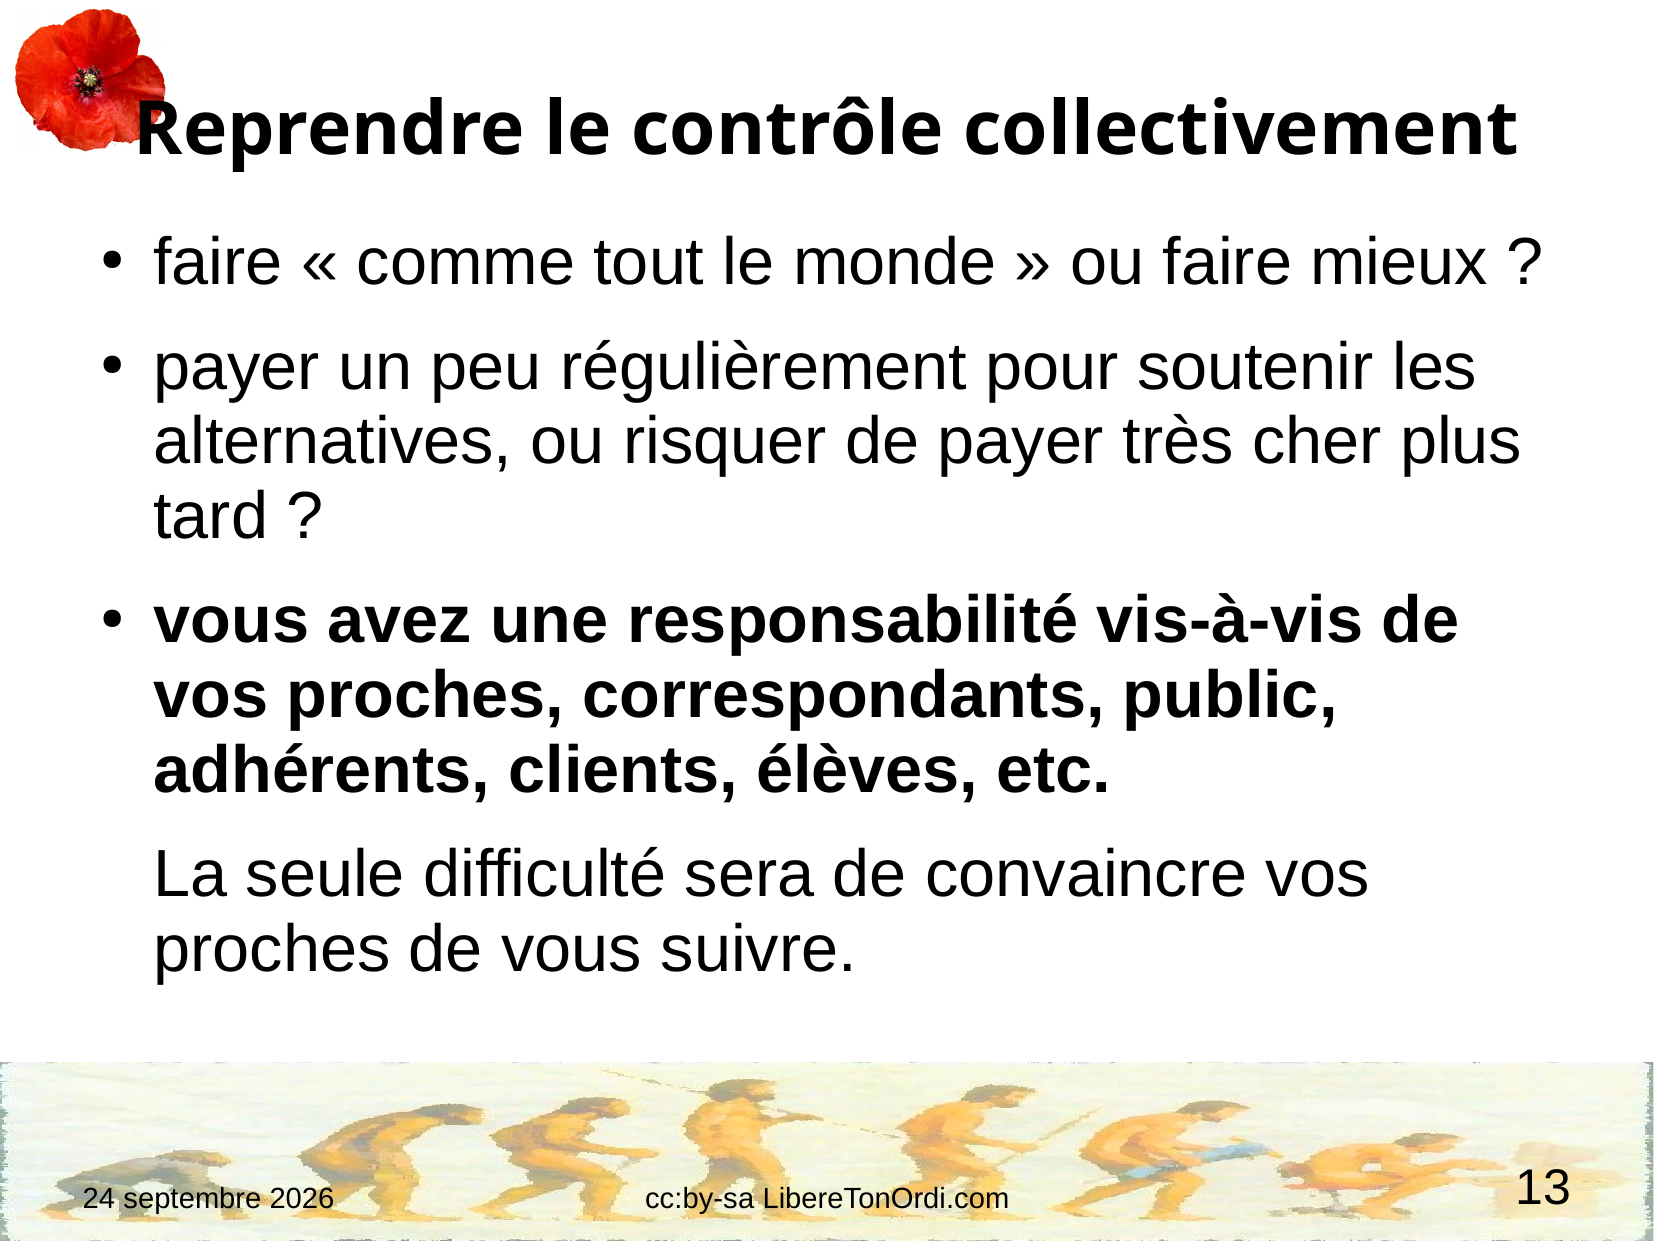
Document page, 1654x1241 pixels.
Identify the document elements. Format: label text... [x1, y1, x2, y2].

title Reprendre le contrôle collectivement [82, 49, 1571, 201]
list faire « comme tout le monde » ou faire mieux ? payer un peu régulièrement pour soutenir les alternatives, ou risquer de payer très cher plus tard ? vous avez une responsabilité vis-à-vis de vos proches, correspondants, public, adhérents, clients, élèves, etc. La seule difficulté sera de convaincre vos proches de vous suivre. [82, 224, 1571, 1063]
picture [11, 5, 169, 154]
picture [0, 1062, 1654, 1241]
